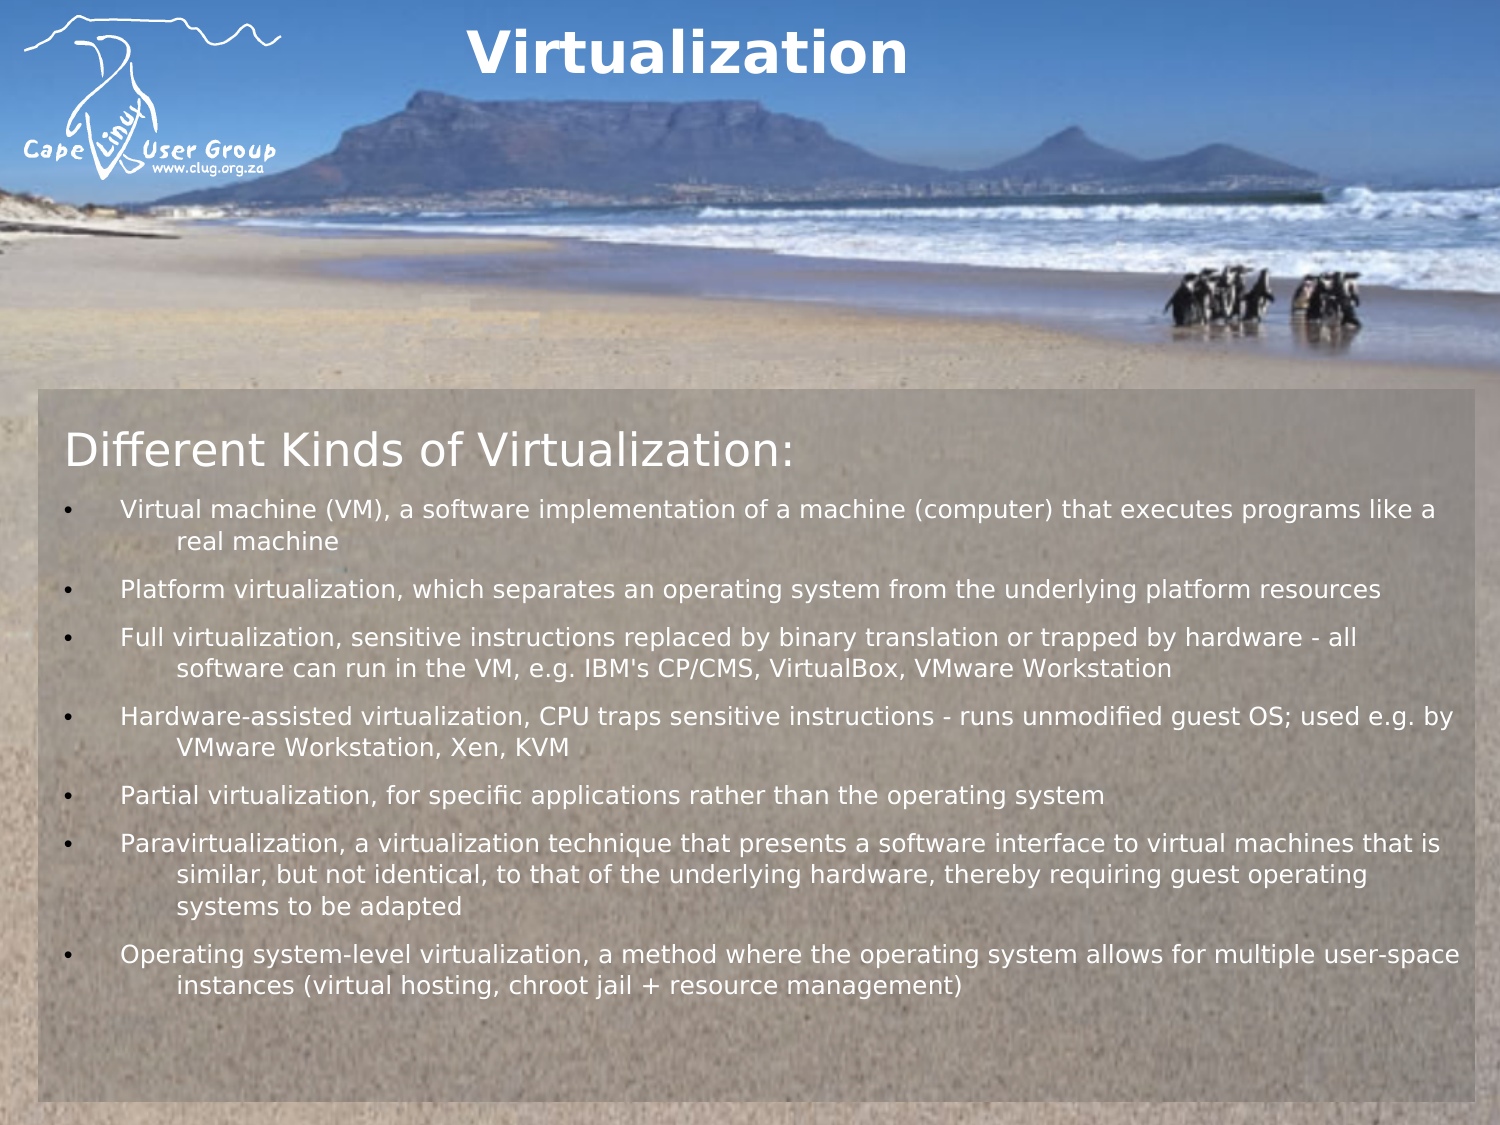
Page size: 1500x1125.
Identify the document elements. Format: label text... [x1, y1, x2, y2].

picture [0, 0, 1500, 1125]
title Virtualization [466, 0, 1482, 127]
list Different Kinds of Virtualization: Virtual machine (VM), a software implementation of a machine (computer) that executes programs like a real machine Platform virtualization, which separates an operating system from the underlying platform resources Full virtualization, sensitive instructions replaced by binary translation or trapped by hardware - all software can run in the VM, e.g. IBM's CP/CMS, VirtualBox, VMware Workstation Hardware-assisted virtualization, CPU traps sensitive instructions - runs unmodified guest OS; used e.g. by VMware Workstation, Xen, KVM Partial virtualization, for specific applications rather than the operating system Paravirtualization, a virtualization technique that presents a software interface to virtual machines that is similar, but not identical, to that of the underlying hardware, thereby requiring guest operating systems to be adapted Operating system-level virtualization, a method where the operating system allows for multiple user-space instances (virtual hosting, chroot jail + resource management) [64, 420, 1476, 1105]
